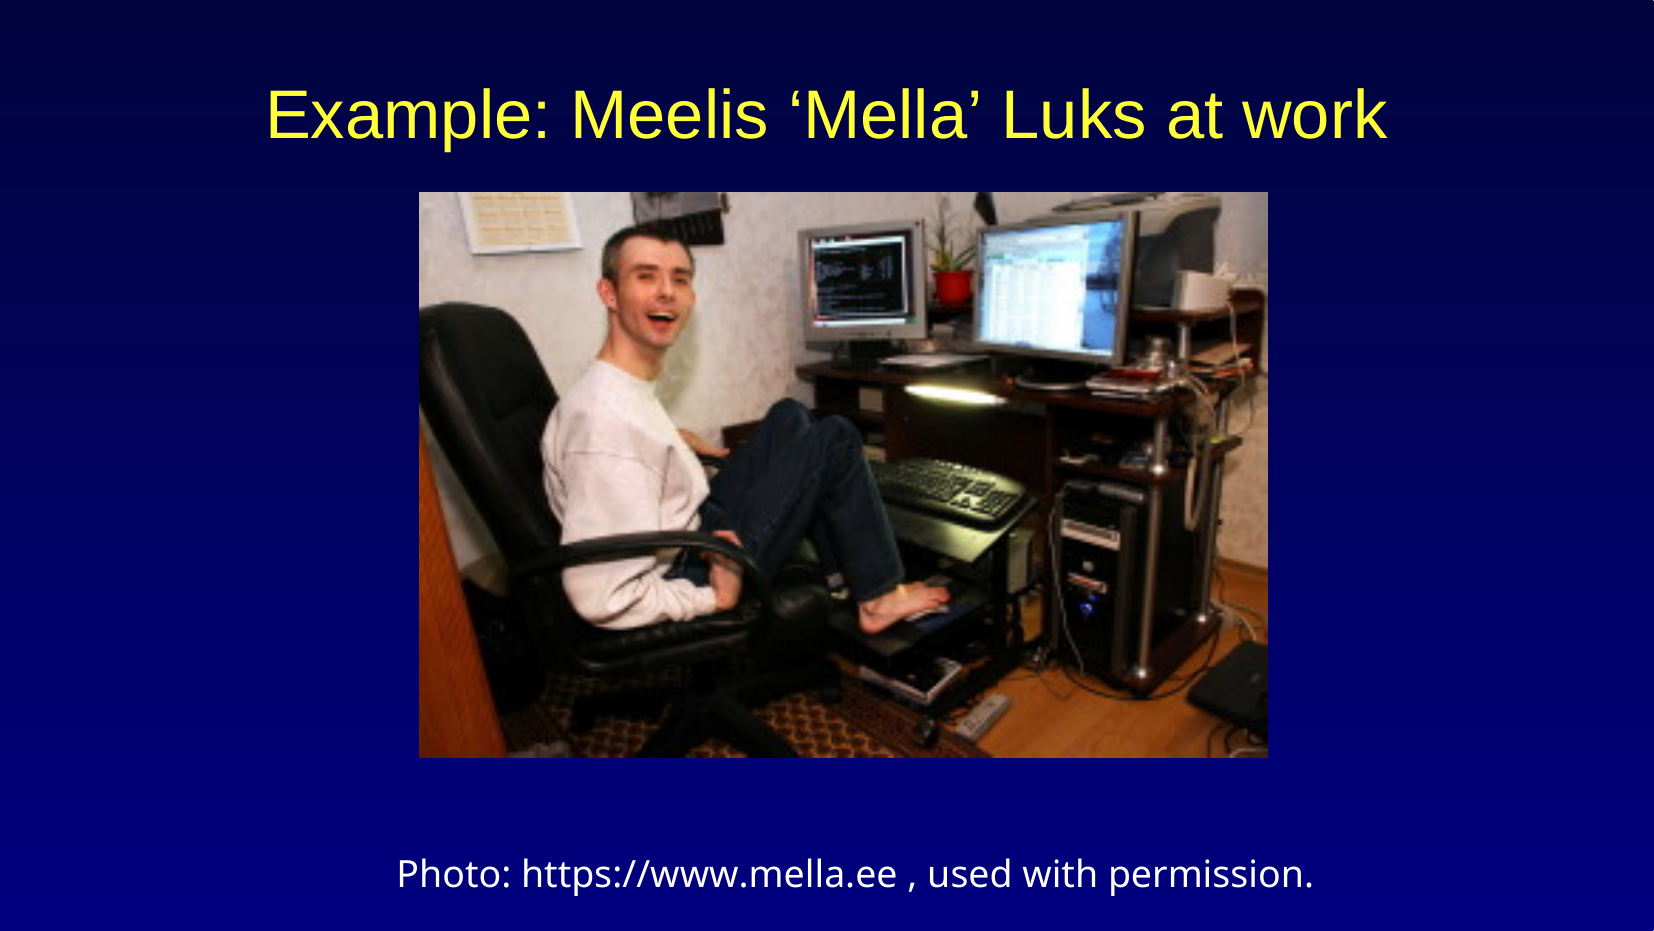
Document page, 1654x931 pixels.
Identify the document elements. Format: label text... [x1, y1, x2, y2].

title Example: Meelis ‘Mella’ Luks at work [82, 37, 1571, 193]
picture [419, 192, 1268, 759]
text_box Photo: https://www.mella.ee , used with permission. [396, 847, 1523, 898]
